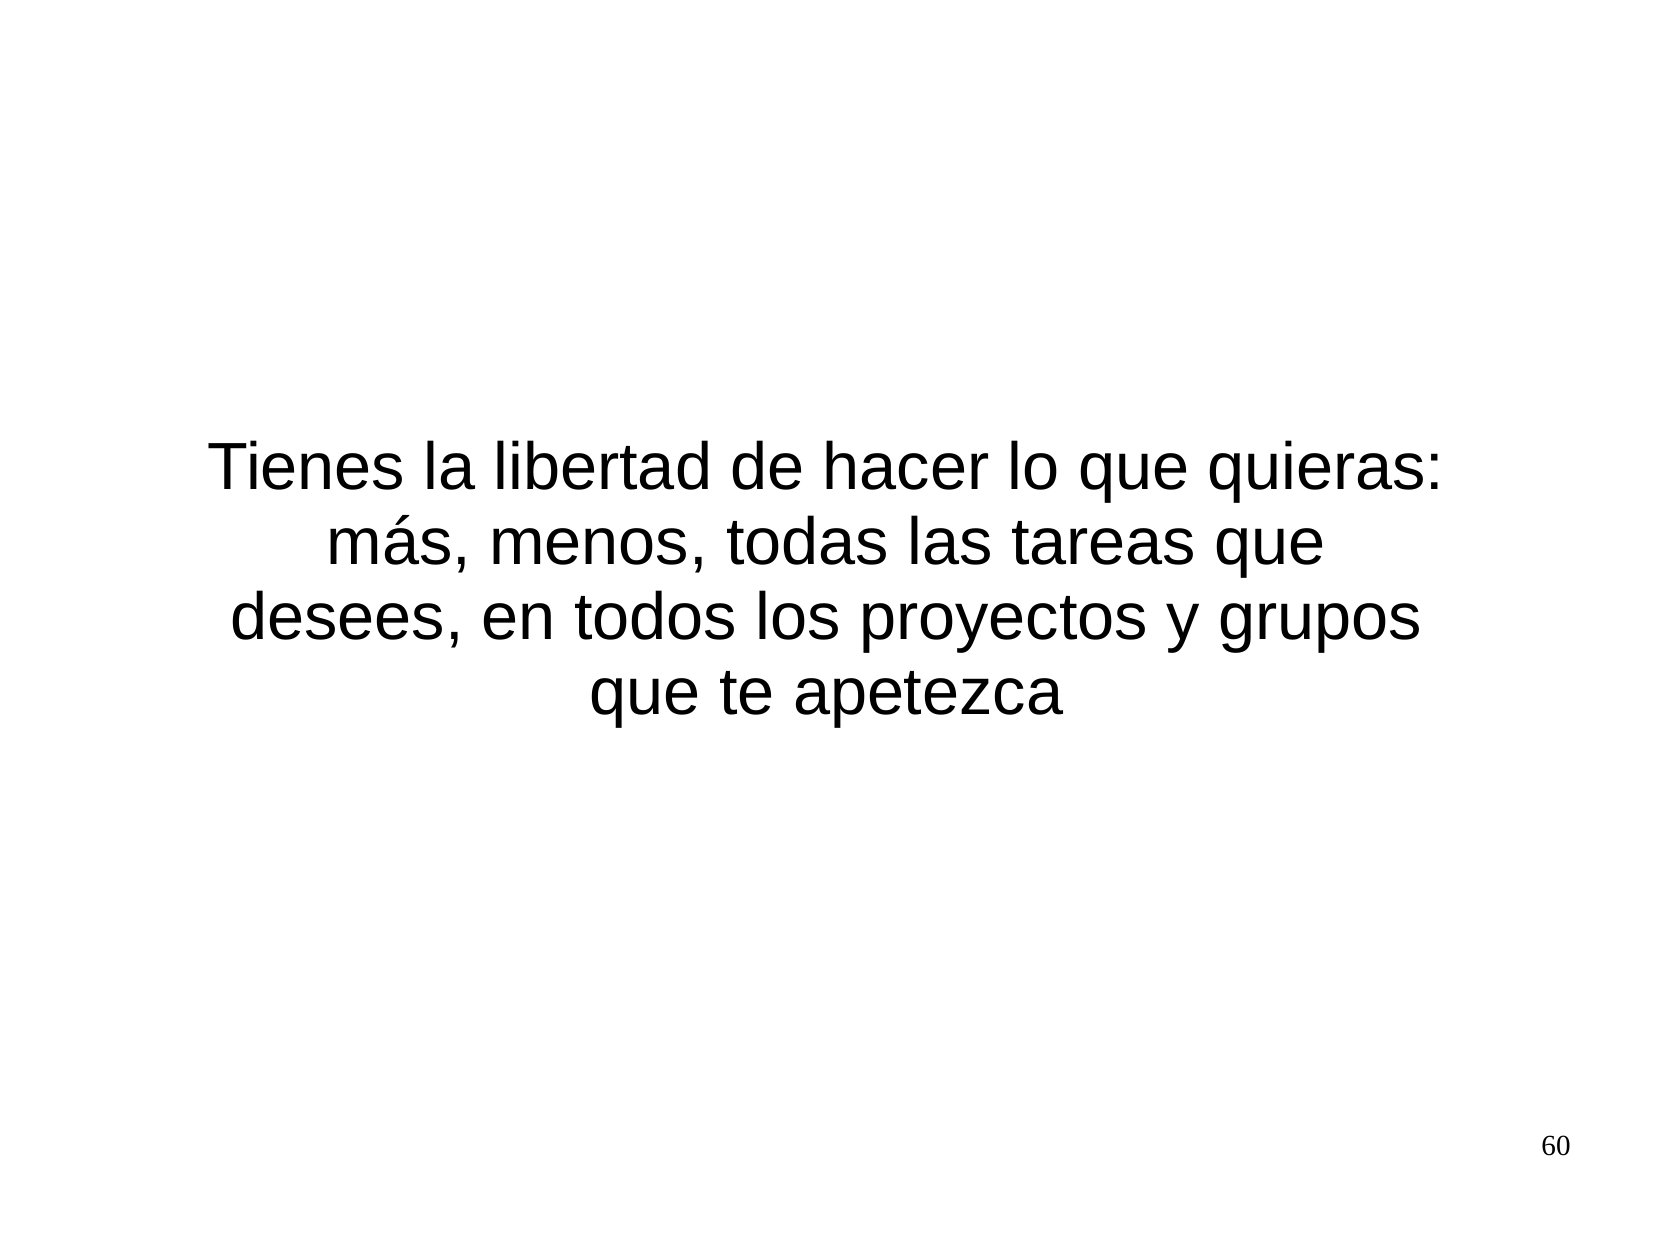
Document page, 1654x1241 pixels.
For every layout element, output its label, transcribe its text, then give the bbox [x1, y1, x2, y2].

text_box Tienes la libertad de hacer lo que quieras: más, menos, todas las tareas que desees, en todos los proyectos y grupos que te apetezca [82, 56, 1571, 1102]
